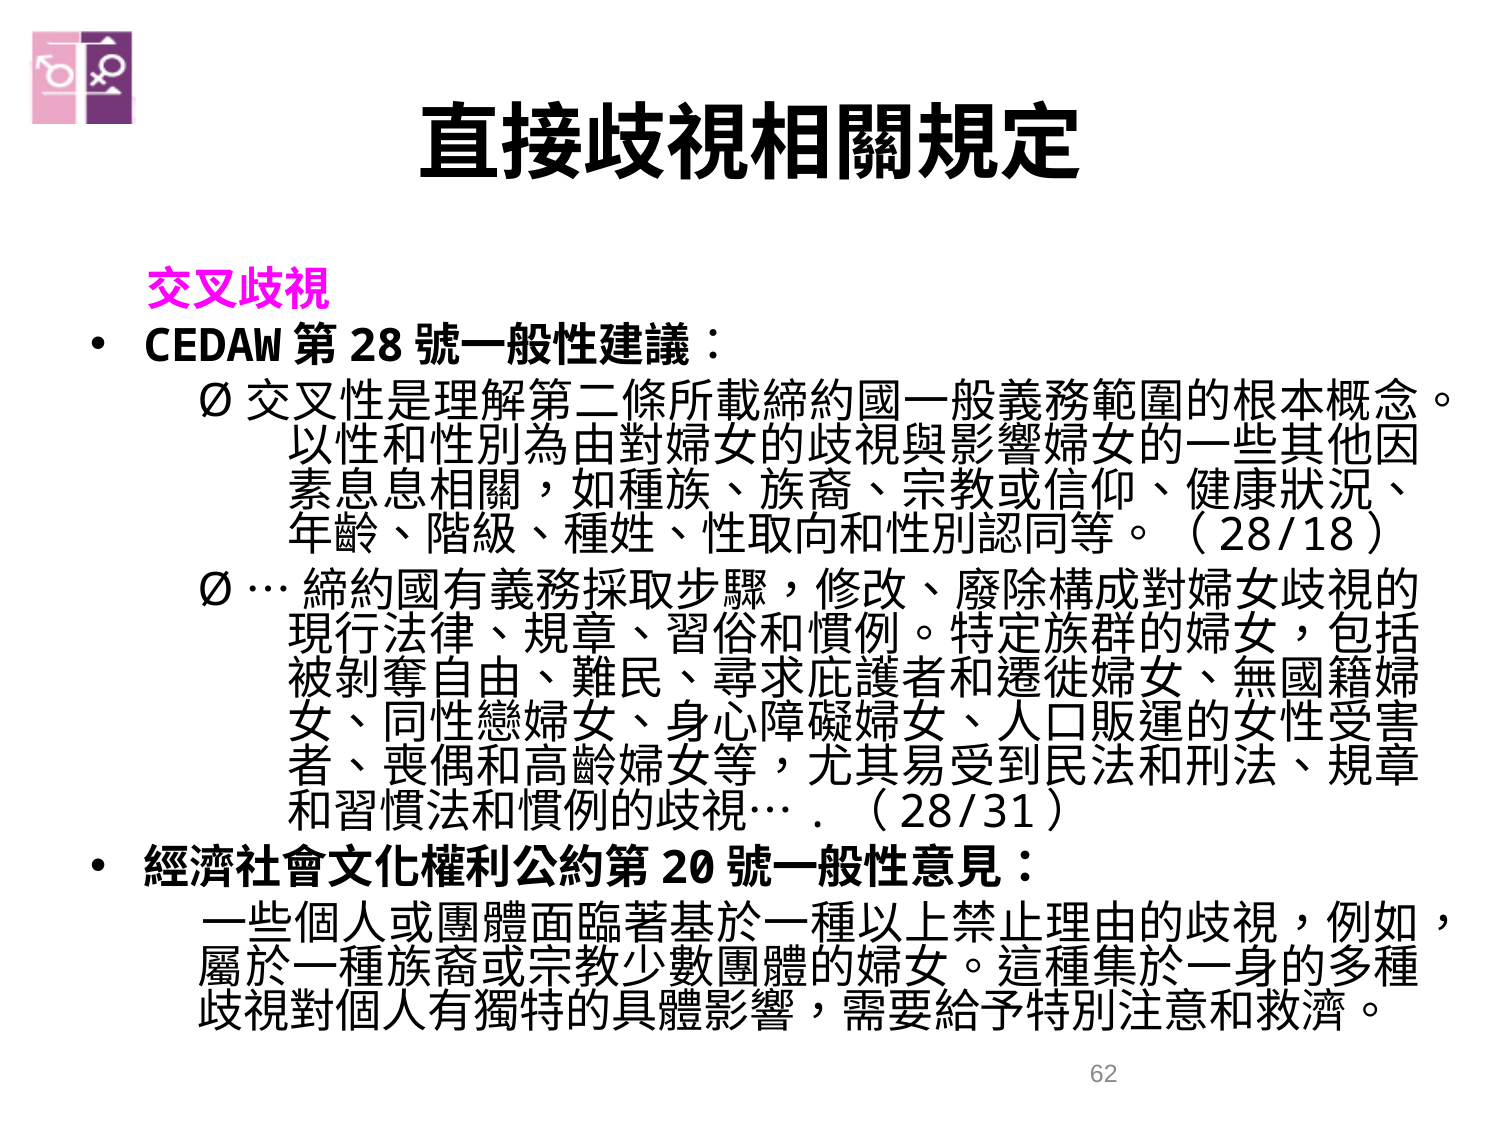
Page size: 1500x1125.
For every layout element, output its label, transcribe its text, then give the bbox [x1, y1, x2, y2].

list 交叉歧視 CEDAW第28號一般性建議： 交叉性是理解第二條所載締約國一般義務範圍的根本概念。以性和性別為由對婦女的歧視與影響婦女的一些其他因素息息相關，如種族、族裔、宗教或信仰、健康狀況、年齡、階級、種姓、性取向和性別認同等。（28/18） …締約國有義務採取步驟，修改、廢除構成對婦女歧視的現行法律、規章、習俗和慣例。特定族群的婦女，包括被剝奪自由、難民、尋求庇護者和遷徙婦女、無國籍婦女、同性戀婦女、身心障礙婦女、人口販運的女性受害者、喪偶和高齡婦女等，尤其易受到民法和刑法、規章和習慣法和慣例的歧視….（28/31） 經濟社會文化權利公約第20號一般性意見： 一些個人或團體面臨著基於一種以上禁止理由的歧視，例如，屬於一種族裔或宗教少數團體的婦女。這種集於一身的多種歧視對個人有獨特的具體影響，需要給予特別注意和救濟。 [75, 262, 1436, 1071]
text_box 62 [1074, 1042, 1426, 1103]
title 直接歧視相關規定 [75, 45, 1426, 233]
